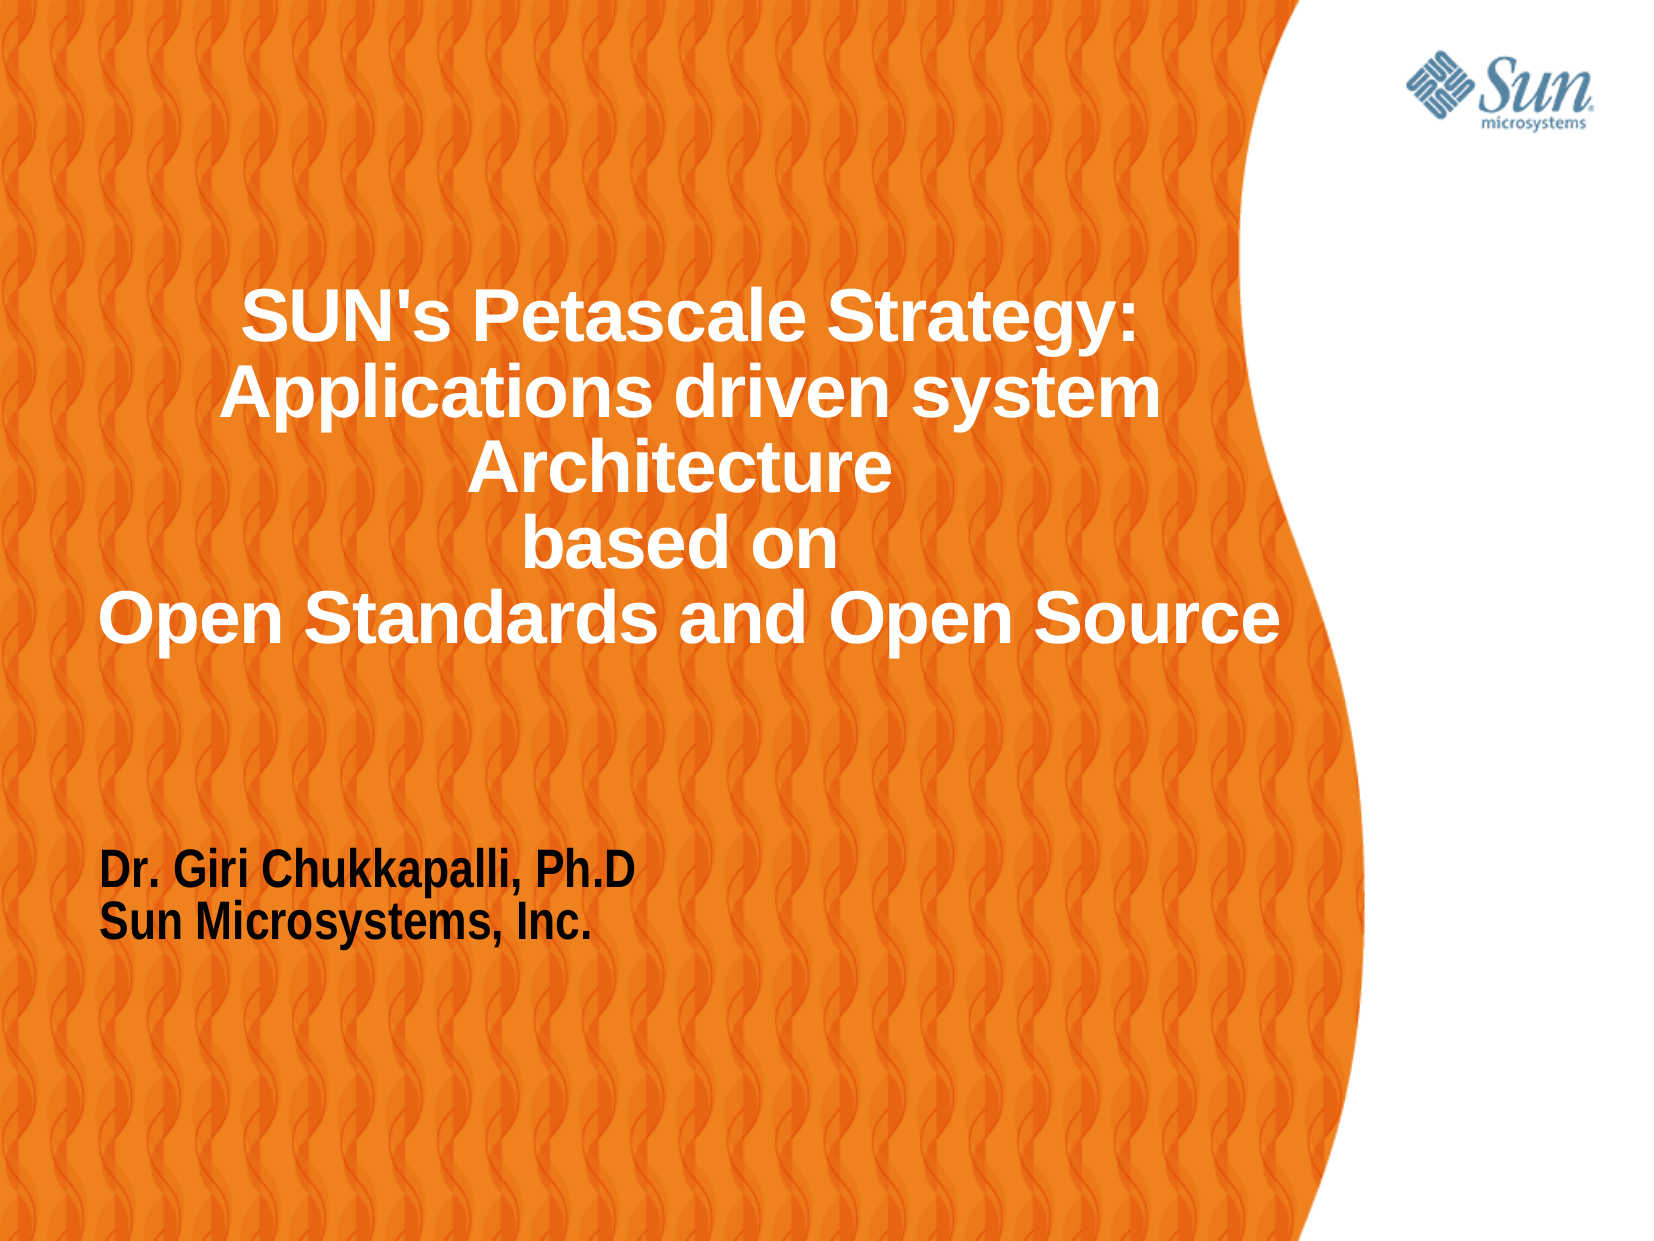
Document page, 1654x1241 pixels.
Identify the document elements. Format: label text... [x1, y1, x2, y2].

list Dr. Giri Chukkapalli, Ph.D Sun Microsystems, Inc. [99, 844, 1191, 1088]
title SUN's Petascale Strategy: Applications driven system Architecture based on Open Standards and Open Source [97, 272, 1358, 659]
picture [0, 0, 1654, 1241]
